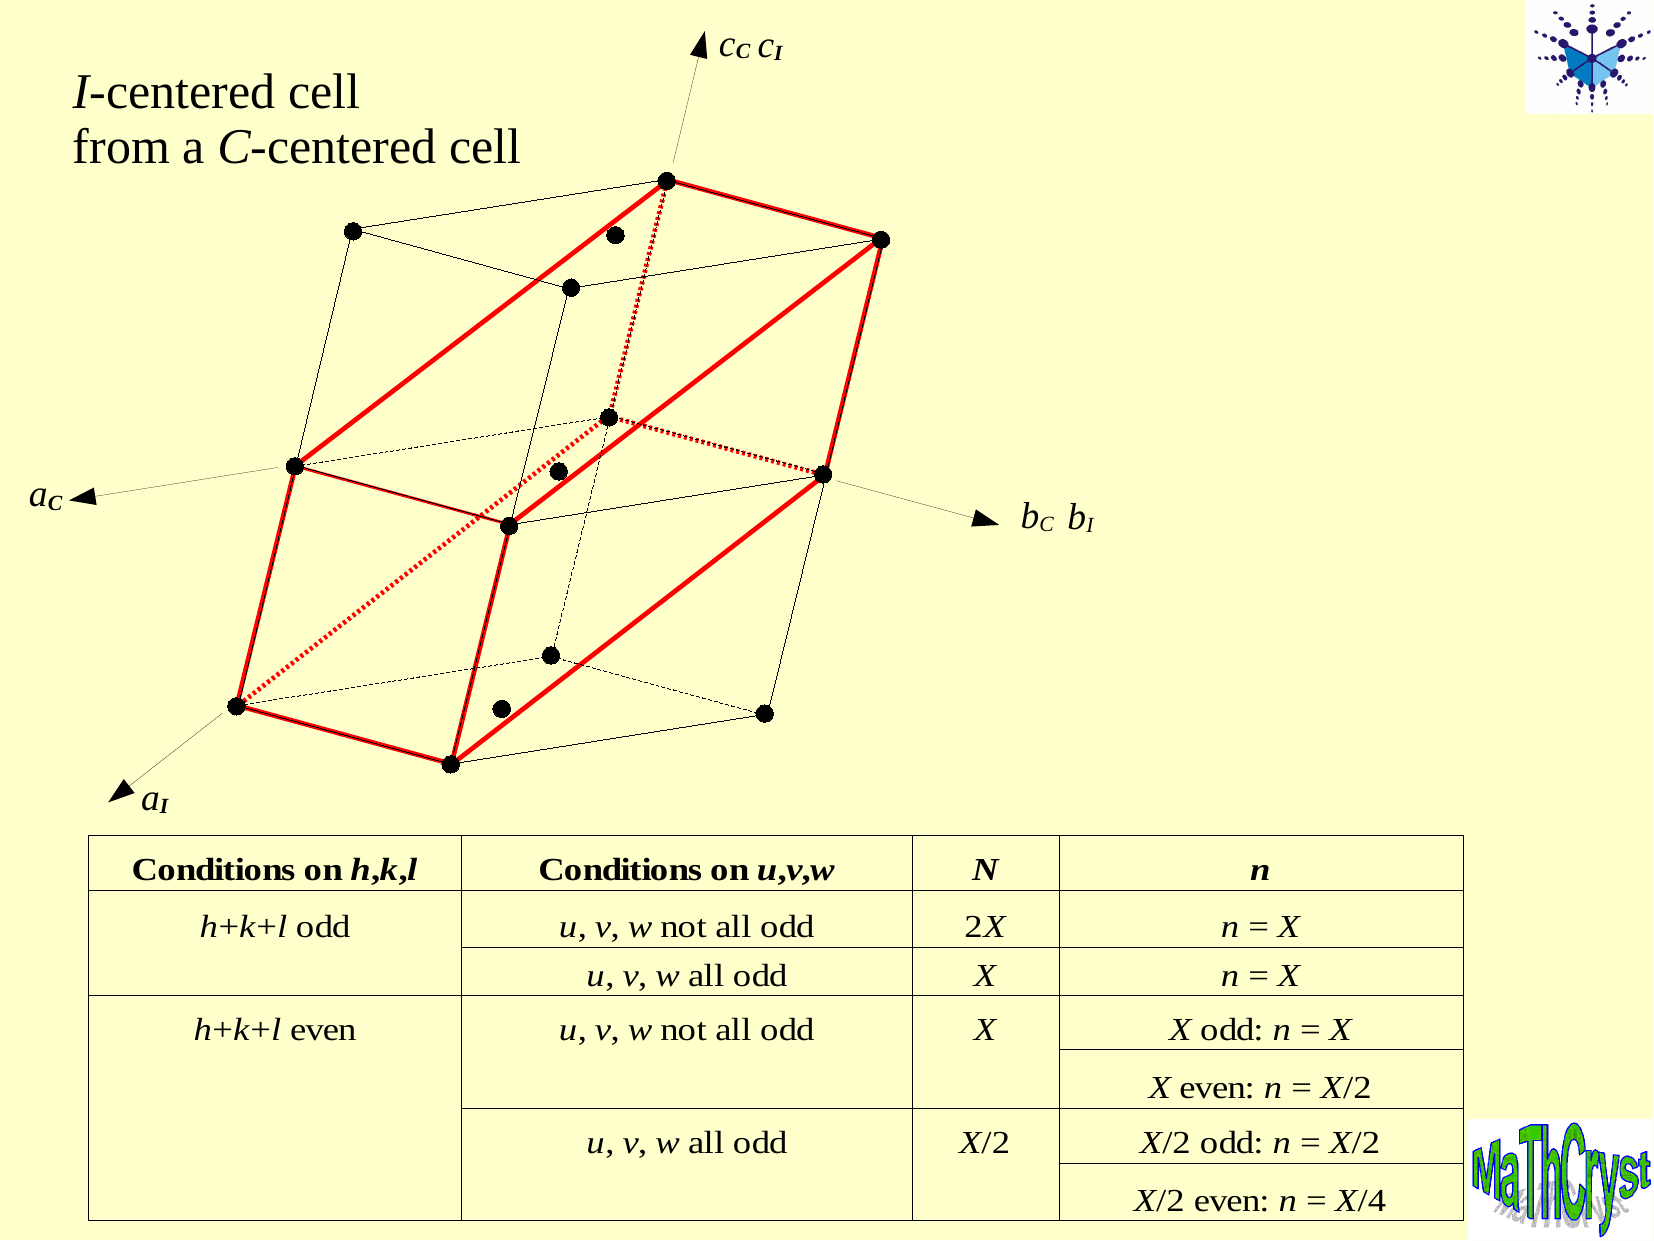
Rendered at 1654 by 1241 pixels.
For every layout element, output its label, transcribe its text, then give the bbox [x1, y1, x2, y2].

text_box [606, 226, 625, 244]
text_box [542, 646, 560, 665]
chart [85, 833, 1466, 1223]
text_box [755, 704, 774, 723]
picture [1525, 0, 1654, 114]
text_box [872, 231, 890, 249]
text_box [227, 697, 246, 716]
text_box bI [1067, 495, 1100, 551]
text_box [492, 700, 511, 718]
text_box [657, 172, 676, 190]
text_box [344, 222, 362, 241]
text_box [286, 457, 304, 475]
text_box [814, 465, 832, 484]
text_box [500, 517, 518, 535]
text_box aC [29, 473, 63, 528]
text_box [441, 755, 460, 774]
text_box [549, 462, 568, 481]
text_box bC [1020, 495, 1054, 550]
text_box [562, 278, 580, 297]
text_box aI [141, 777, 174, 832]
picture [1468, 1119, 1654, 1241]
text_box [600, 408, 618, 427]
text_box cI [757, 23, 805, 78]
text_box cC [719, 22, 766, 77]
text_box I-centered cell from a C-centered cell [72, 64, 522, 177]
